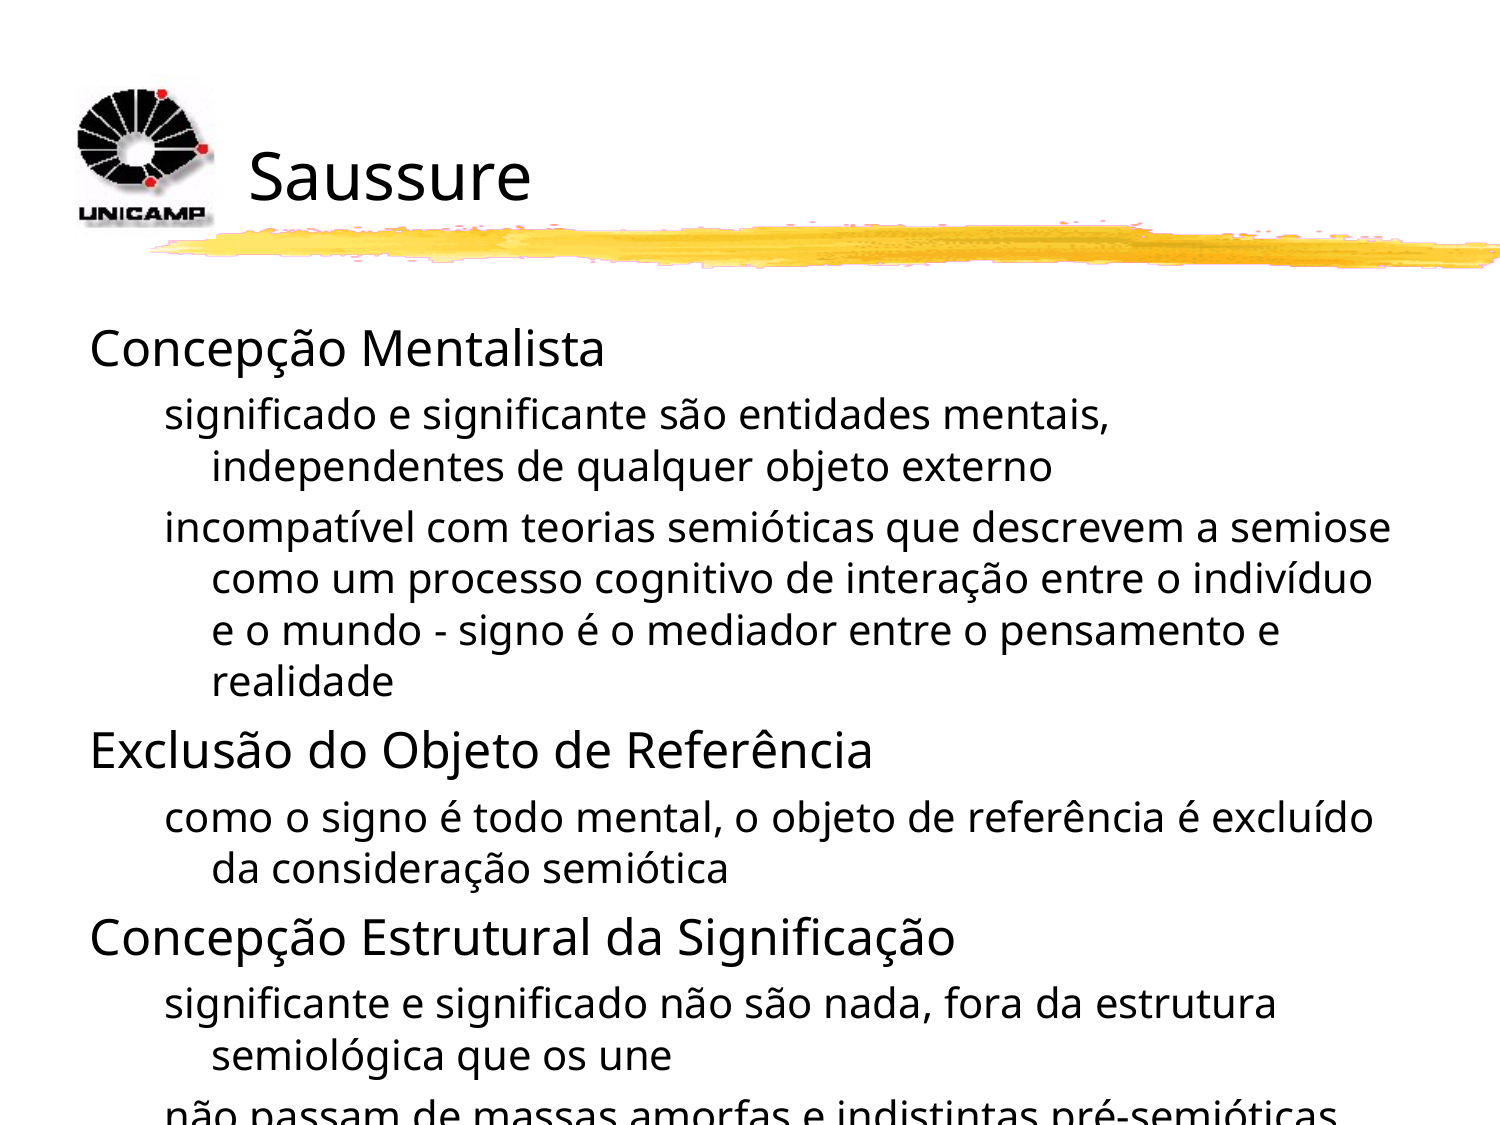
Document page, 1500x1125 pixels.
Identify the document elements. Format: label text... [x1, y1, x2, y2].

list Concepção Mentalista significado e significante são entidades mentais, independentes de qualquer objeto externo incompatível com teorias semióticas que descrevem a semiose como um processo cognitivo de interação entre o indivíduo e o mundo - signo é o mediador entre o pensamento e realidade Exclusão do Objeto de Referência como o signo é todo mental, o objeto de referência é excluído da consideração semiótica Concepção Estrutural da Significação significante e significado não são nada, fora da estrutura semiológica que os une não passam de massas amorfas e indistintas pré-semióticas [74, 309, 1417, 1014]
title Saussure [233, 37, 1434, 225]
picture [75, 74, 1500, 279]
